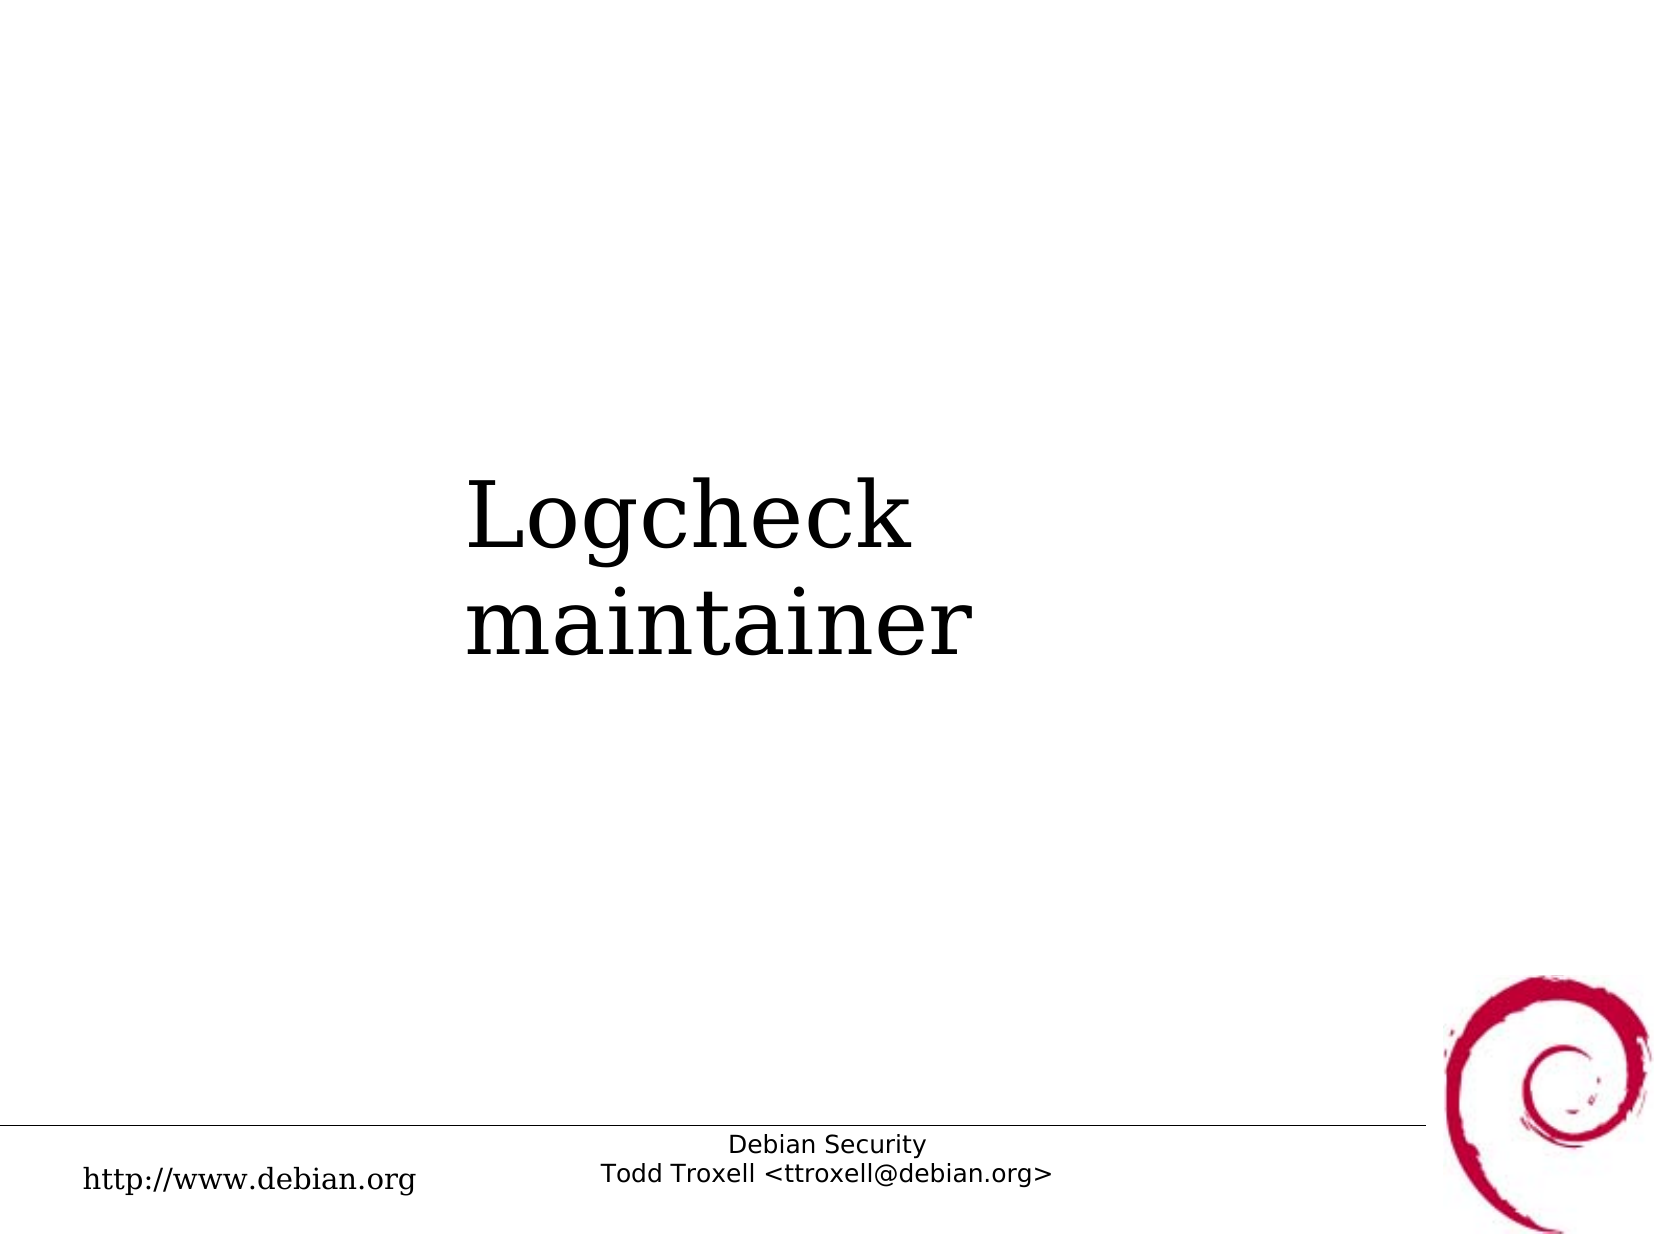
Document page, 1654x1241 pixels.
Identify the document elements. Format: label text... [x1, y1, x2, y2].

picture [1443, 975, 1654, 1234]
text_box Logcheck maintainer [450, 454, 1088, 684]
